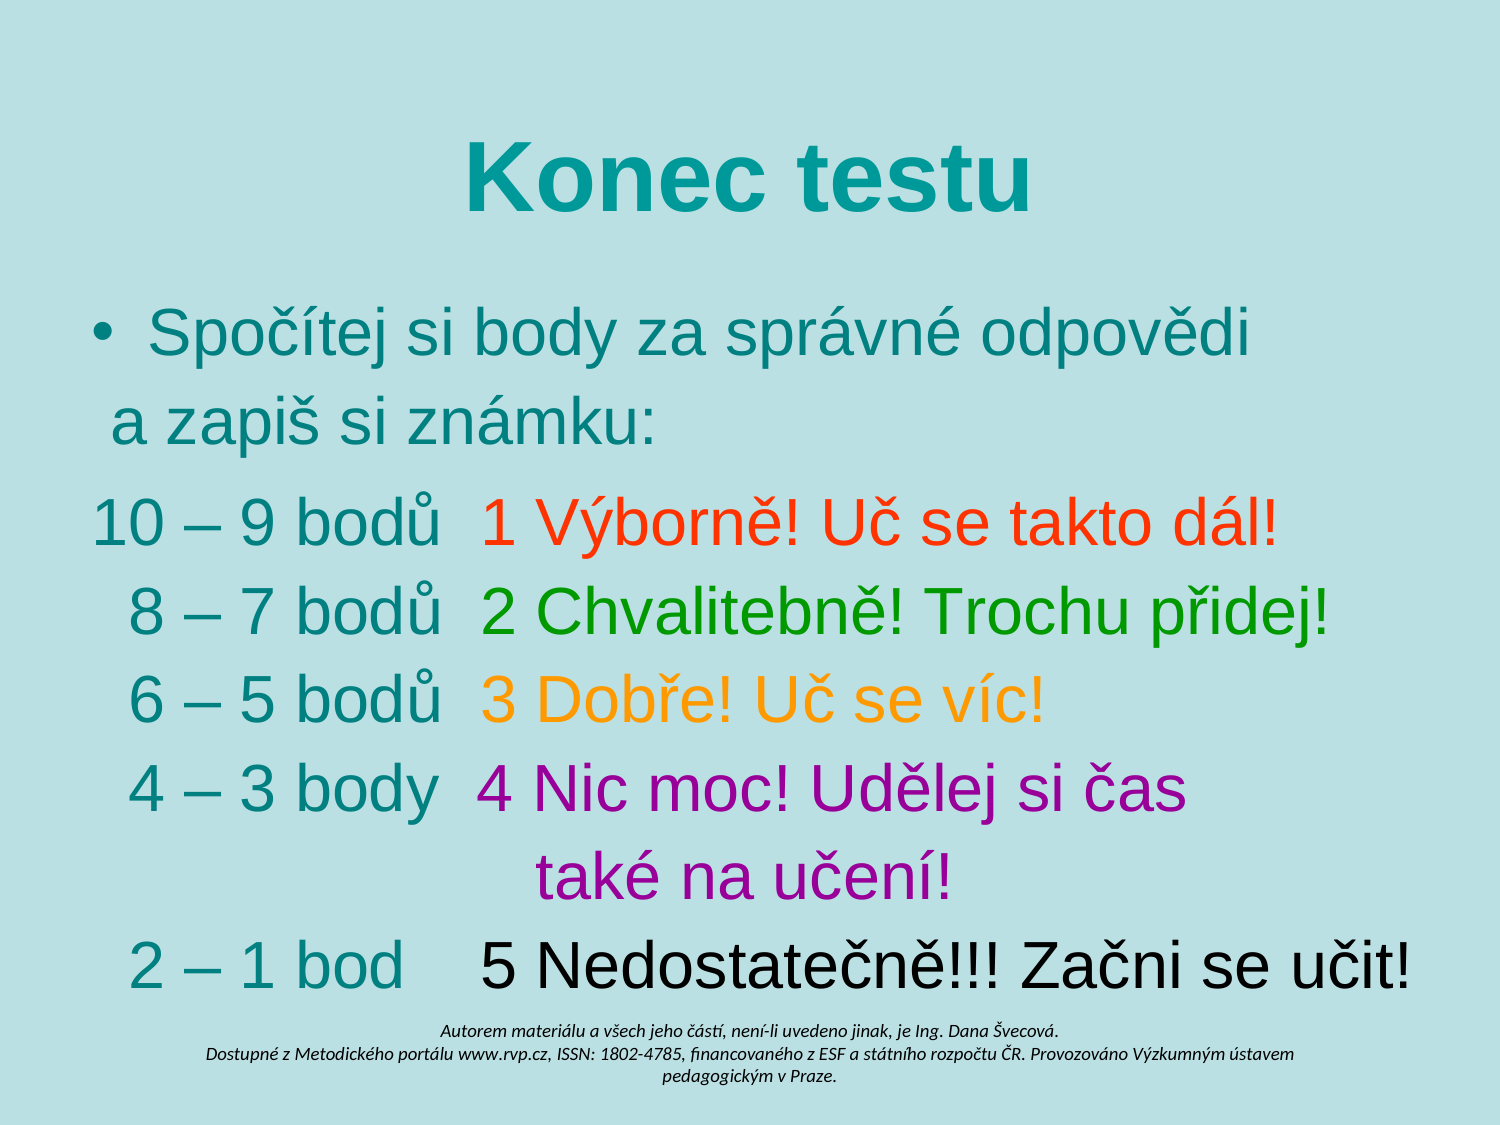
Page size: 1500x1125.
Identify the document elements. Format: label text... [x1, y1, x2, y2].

list Spočítej si body za správné odpovědi a zapiš si známku: 10 – 9 bodů 1 Výborně! Uč se takto dál! 8 – 7 bodů 2 Chvalitebně! Trochu přidej! 6 – 5 bodů 3 Dobře! Uč se víc! 4 – 3 body 4 Nic moc! Udělej si čas také na učení! 2 – 1 bod 5 Nedostatečně!!! Začni se učit! [76, 290, 1471, 1034]
text_box Autorem materiálu a všech jeho částí, není-li uvedeno jinak, je Ing. Dana Švecová. Dostupné z Metodického portálu www.rvp.cz, ISSN: 1802-4785, financovaného z ESF a státního rozpočtu ČR. Provozováno Výzkumným ústavem pedagogickým v Praze. [147, 1011, 1353, 1095]
title Konec testu [74, 104, 1424, 360]
